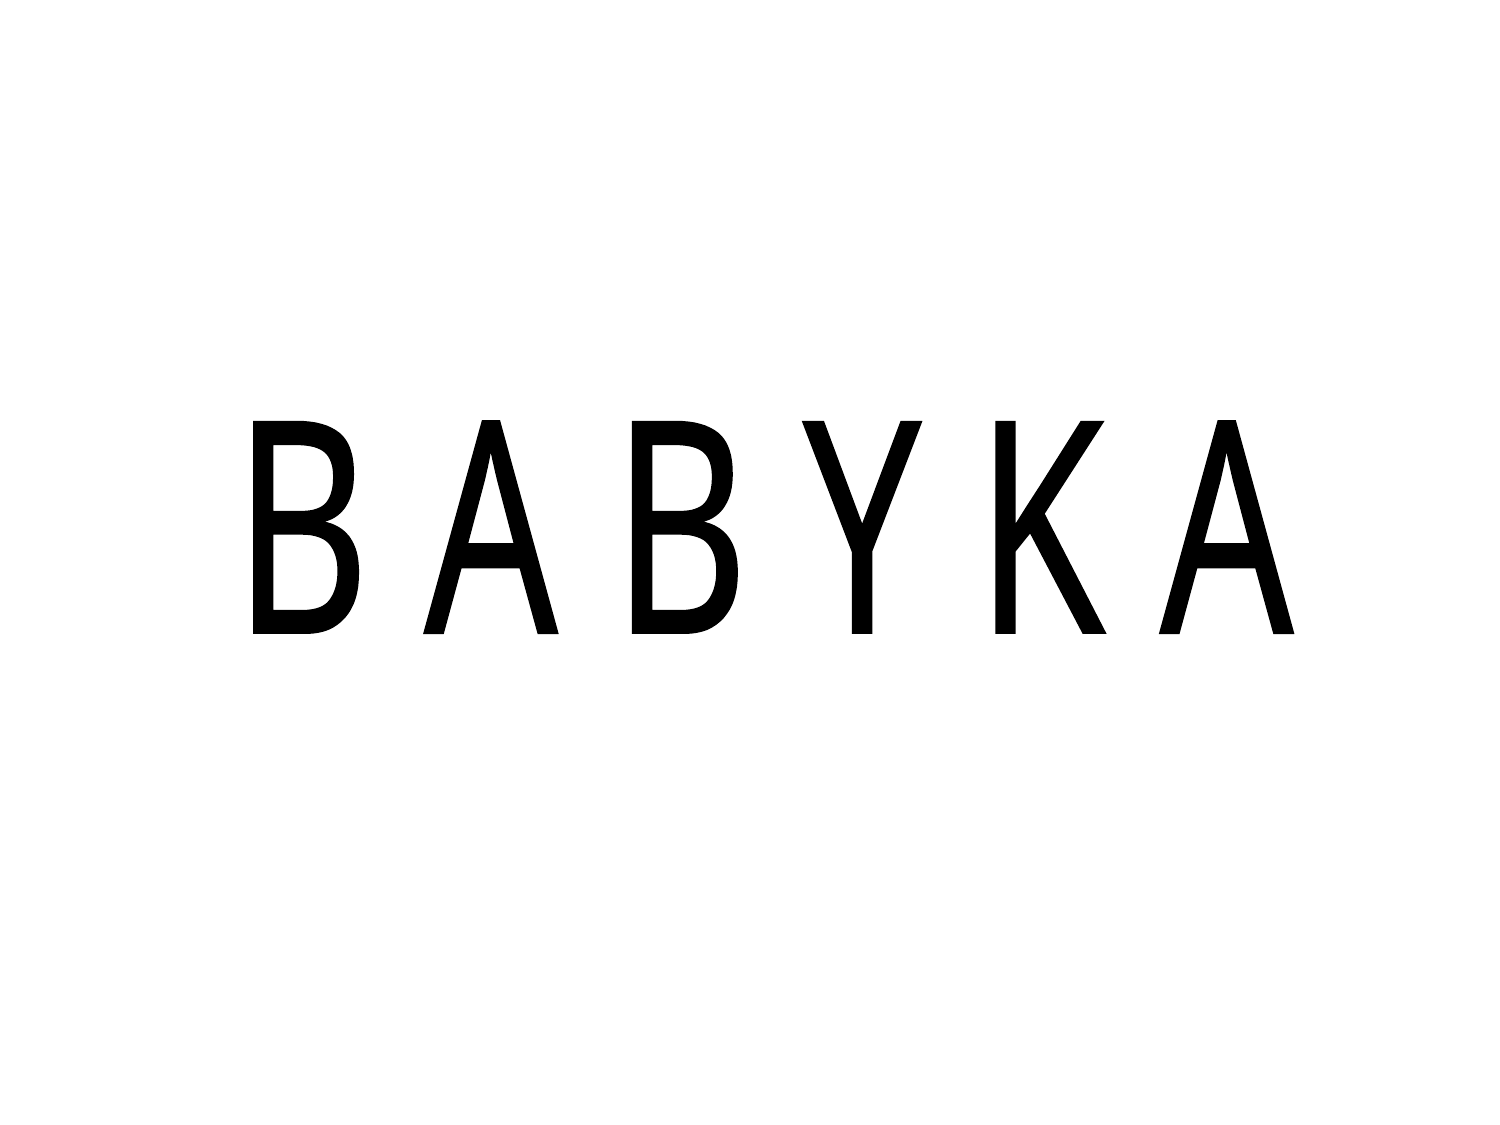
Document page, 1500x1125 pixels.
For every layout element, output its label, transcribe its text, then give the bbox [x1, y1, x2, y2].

text_box B A B Y K A [996, 421, 1106, 634]
text_box B A B Y K A [802, 421, 922, 634]
text_box B A B Y K A [632, 421, 738, 634]
text_box B A B Y K A [1159, 420, 1294, 634]
text_box B A B Y K A [253, 421, 359, 634]
text_box B A B Y K A [424, 420, 558, 634]
